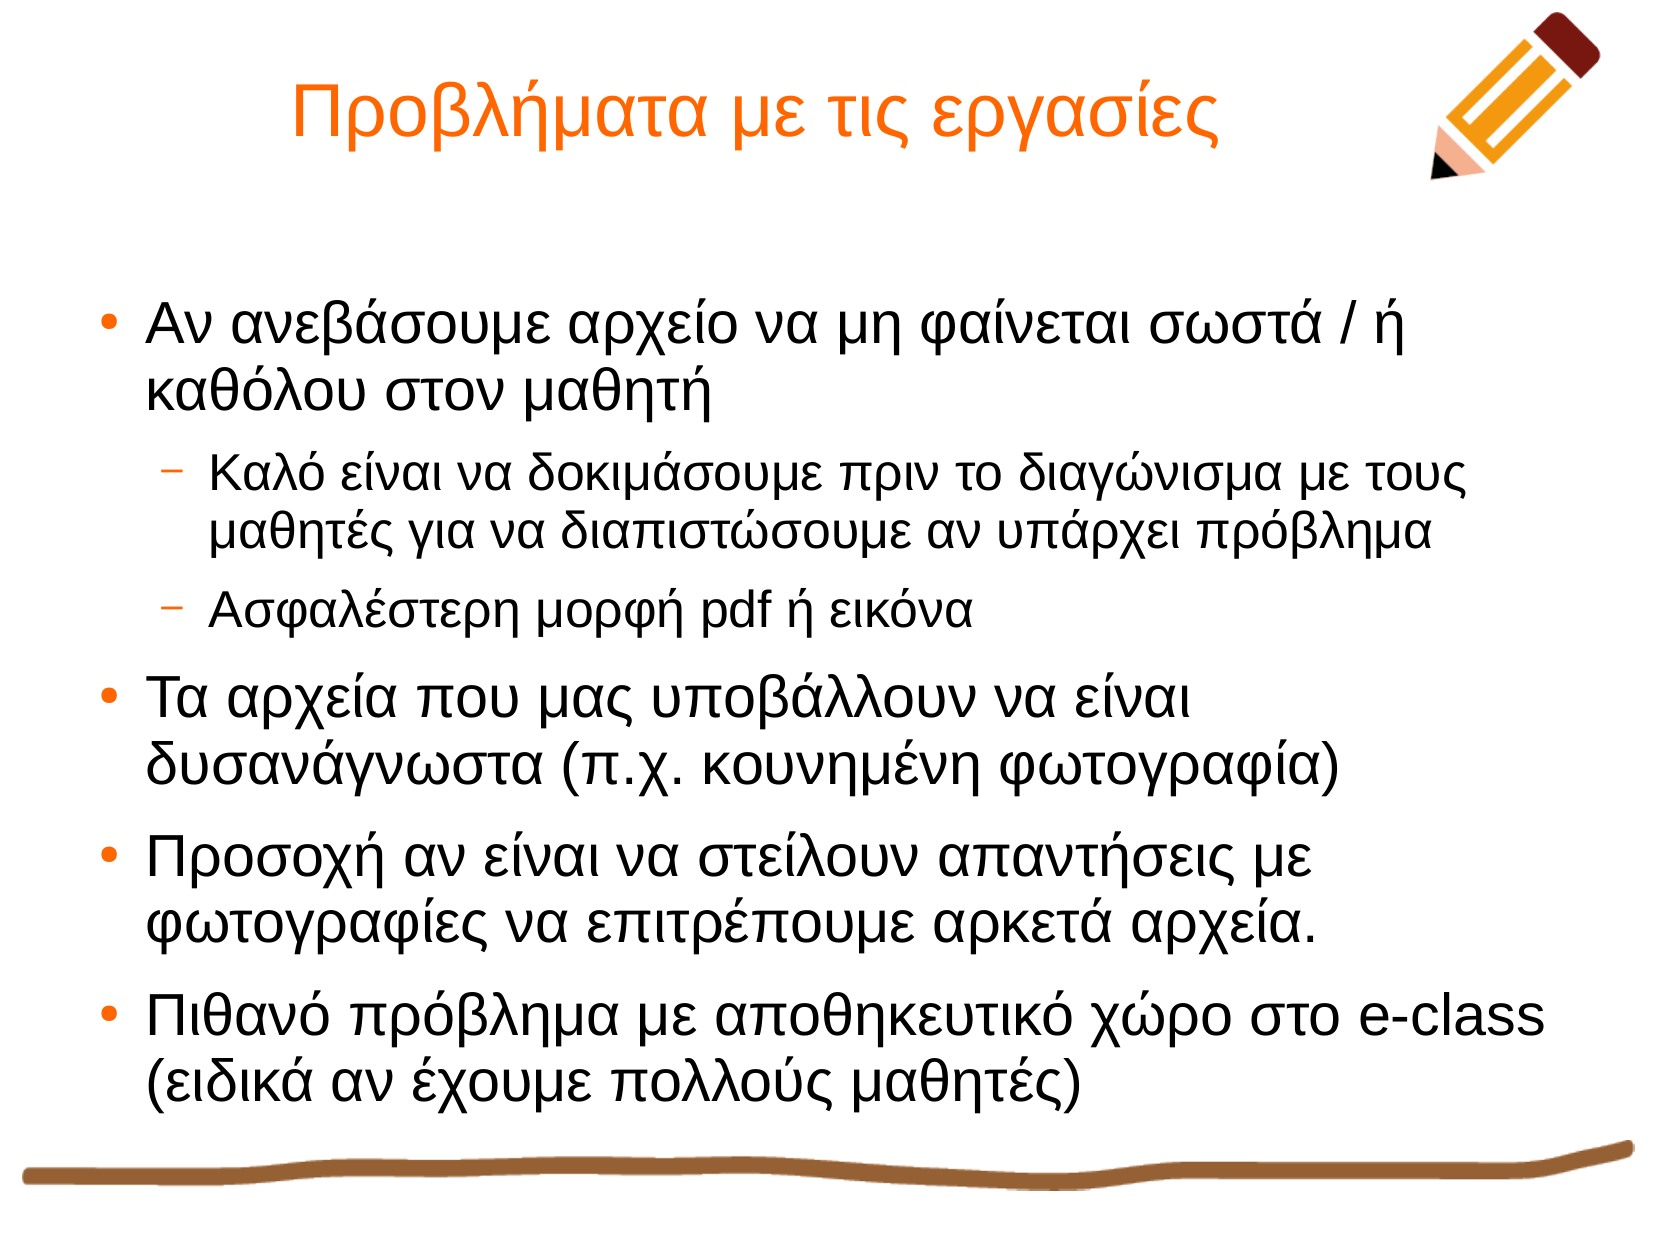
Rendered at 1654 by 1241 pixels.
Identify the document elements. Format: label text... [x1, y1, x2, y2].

title Προβλήματα με τις εργασίες [82, 49, 1430, 172]
picture [1430, 12, 1601, 181]
list Αν ανεβάσουμε αρχείο να μη φαίνεται σωστά / ή καθόλου στον μαθητή Καλό είναι να δοκιμάσουμε πριν το διαγώνισμα με τους μαθητές για να διαπιστώσουμε αν υπάρχει πρόβλημα Ασφαλέστερη μορφή pdf ή εικόνα Τα αρχεία που μας υποβάλλουν να είναι δυσανάγνωστα (π.χ. κουνημένη φωτογραφία) Προσοχή αν είναι να στείλουν απαντήσεις με φωτογραφίες να επιτρέπουμε αρκετά αρχεία. Πιθανό πρόβλημα με αποθηκευτικό χώρο στο e-class (ειδικά αν έχουμε πολλούς μαθητές) [82, 290, 1571, 1122]
picture [22, 1140, 1635, 1191]
